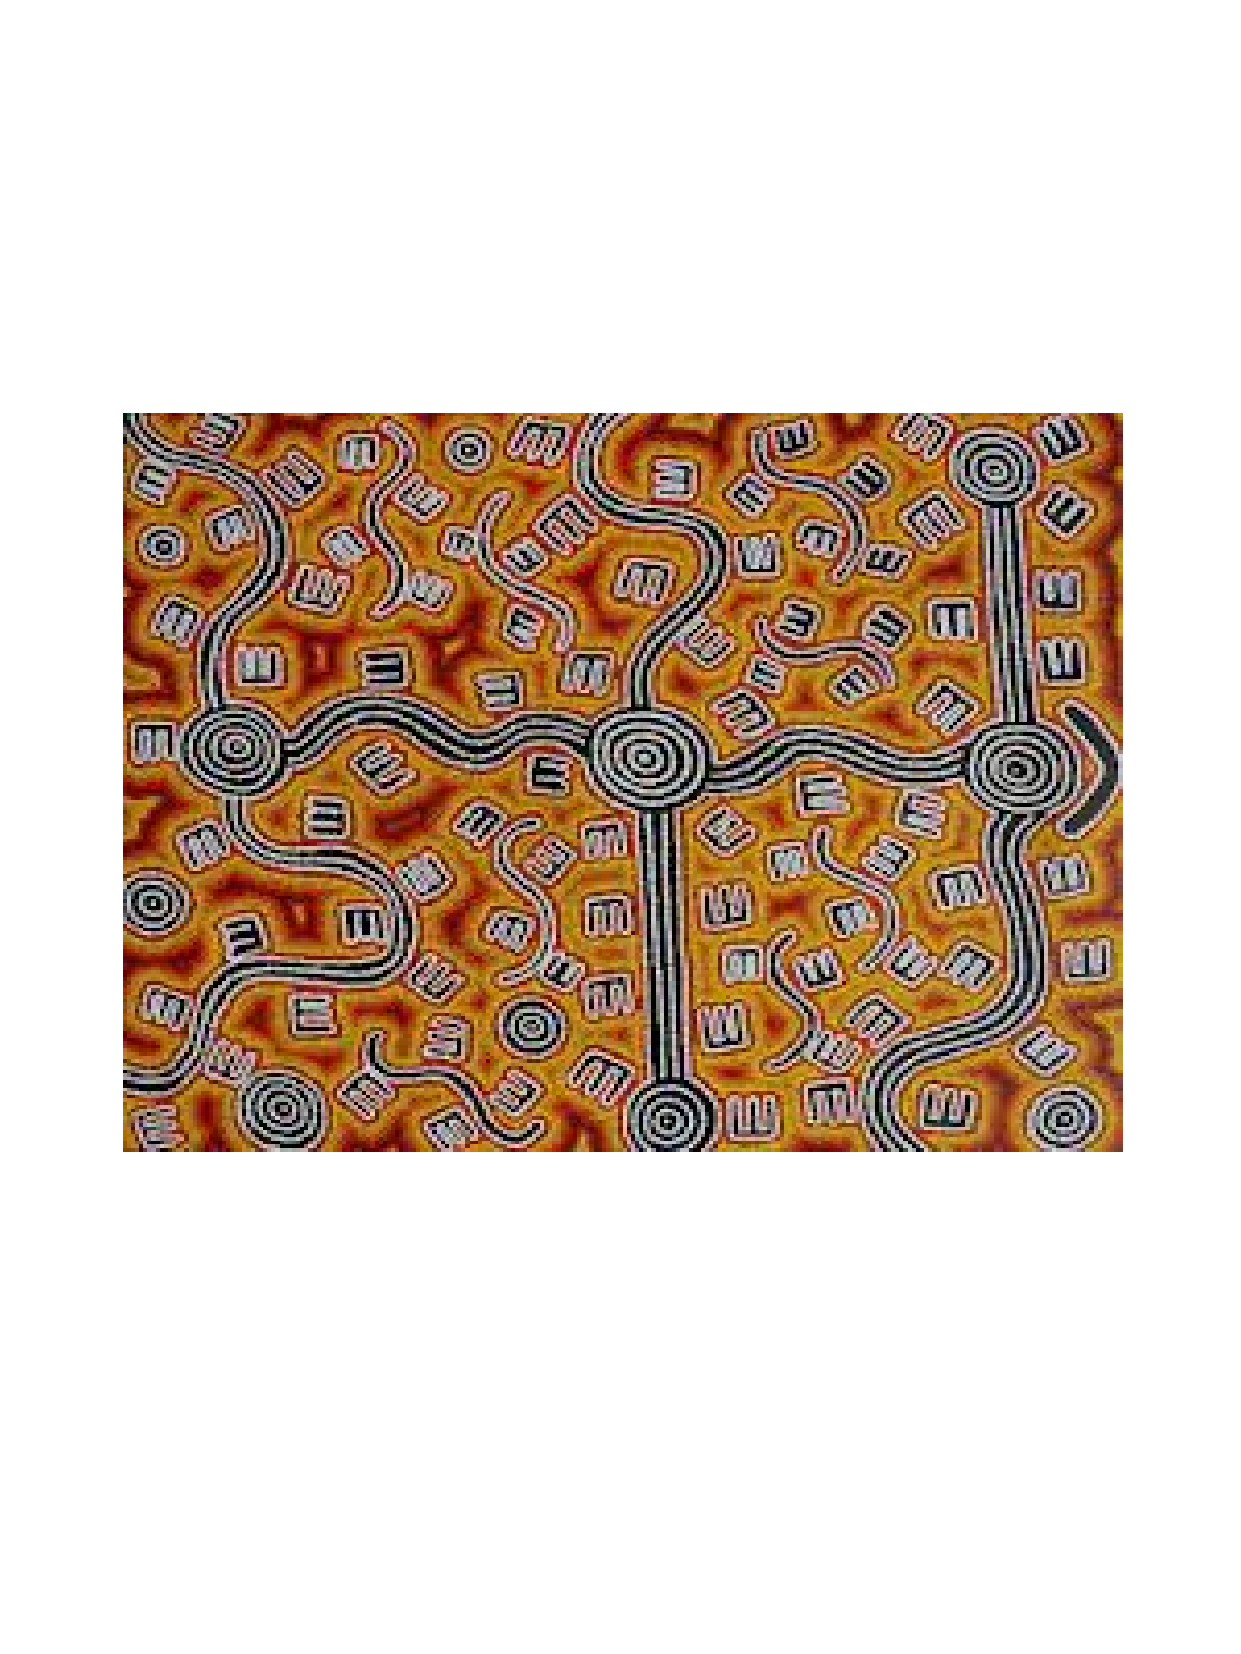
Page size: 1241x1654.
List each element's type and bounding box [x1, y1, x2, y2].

picture [123, 413, 1123, 1152]
